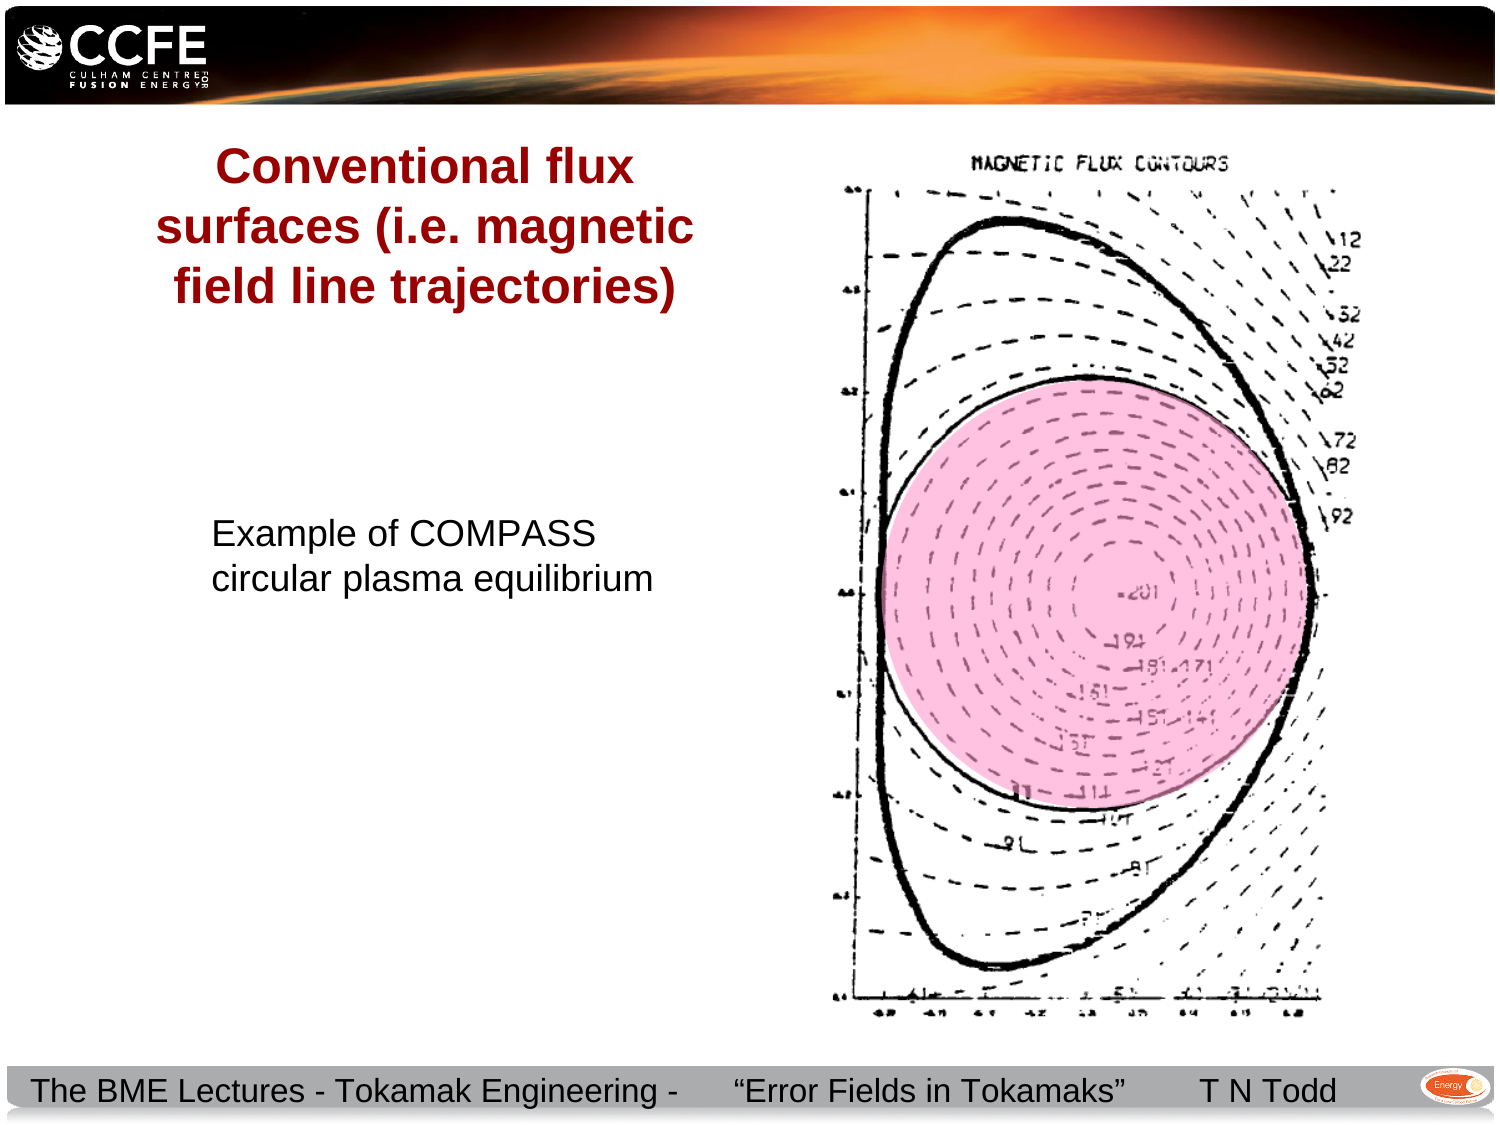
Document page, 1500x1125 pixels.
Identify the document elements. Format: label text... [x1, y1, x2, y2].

picture [5, 6, 1495, 105]
text_box Conventional flux surfaces (i.e. magnetic field line trajectories) [123, 125, 727, 321]
picture [1421, 1067, 1490, 1106]
text_box [881, 380, 1307, 808]
picture [832, 148, 1366, 1023]
text_box Example of COMPASS circular plasma equilibrium [123, 432, 734, 607]
